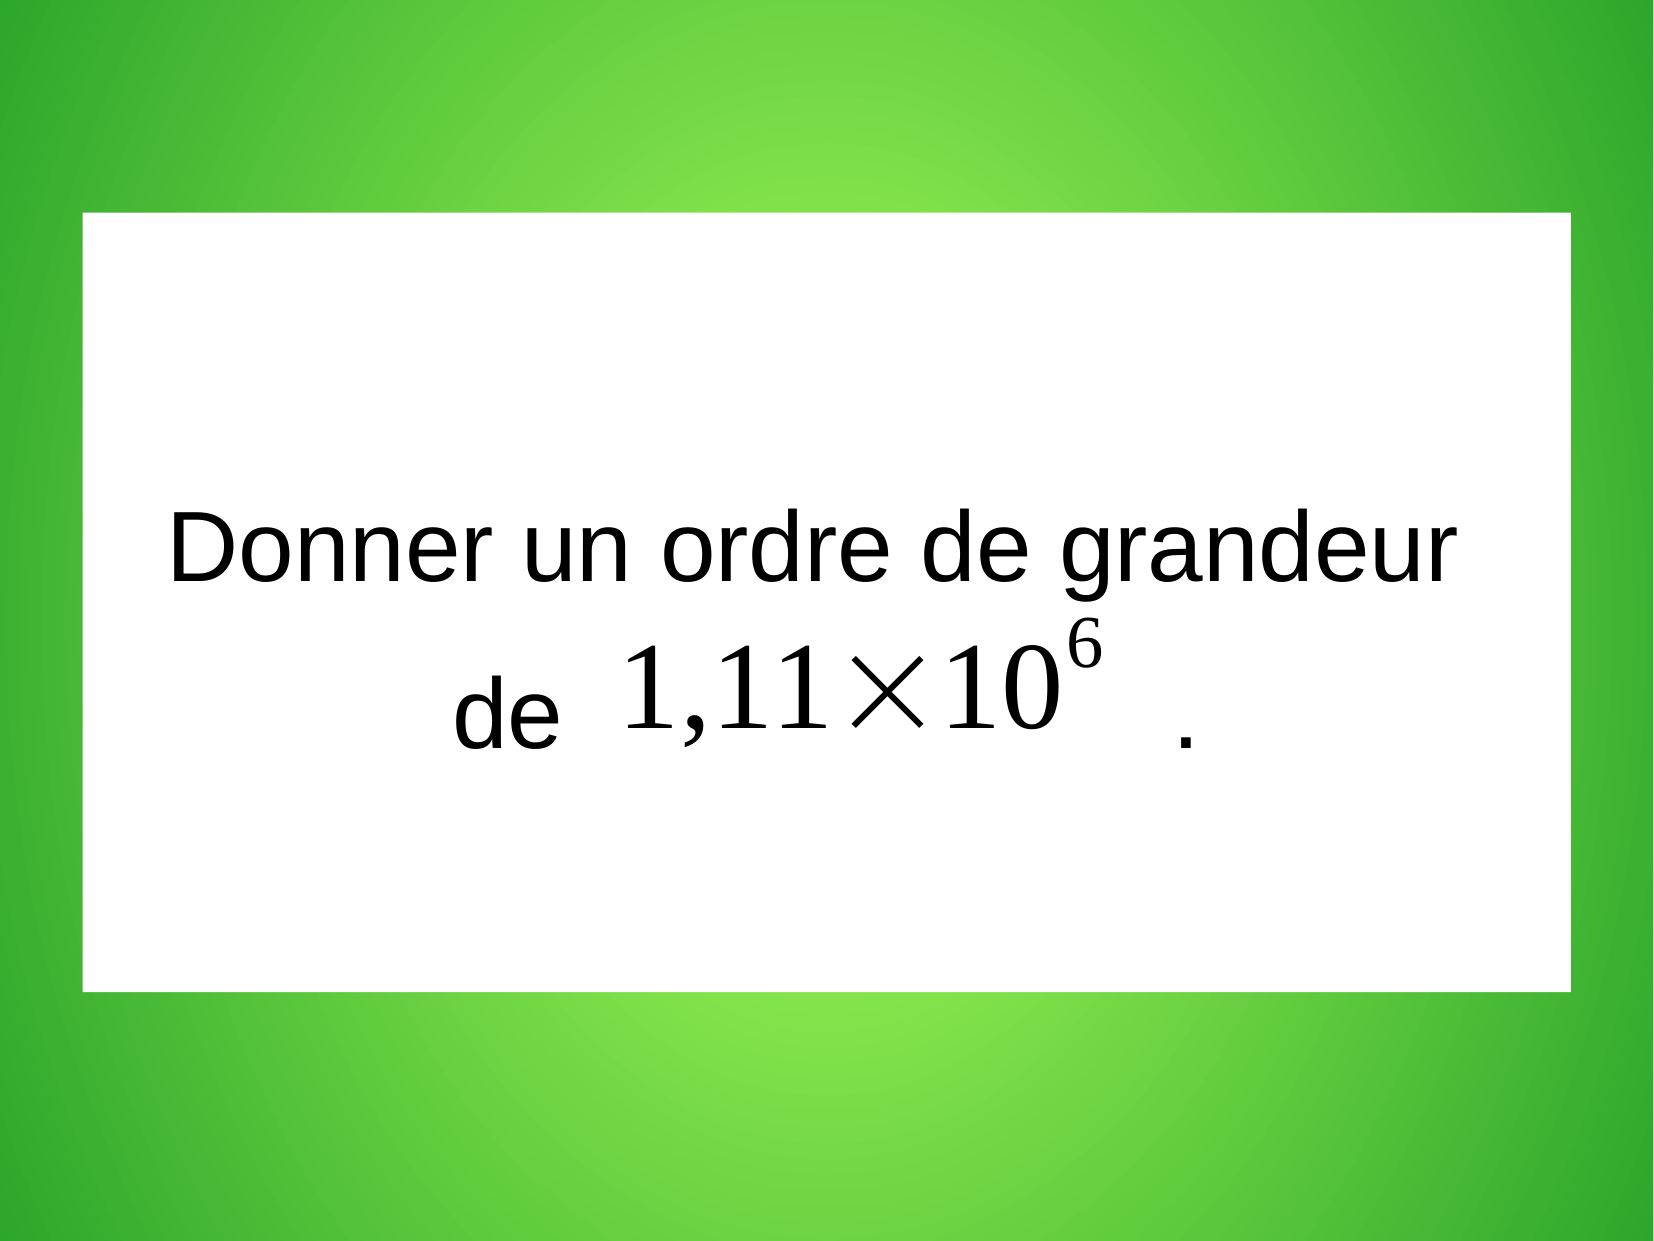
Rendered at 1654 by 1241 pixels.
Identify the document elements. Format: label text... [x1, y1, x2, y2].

subtitle Donner un ordre de grandeur de . [82, 212, 1571, 993]
chart [611, 600, 1111, 756]
picture [0, 0, 1654, 1241]
